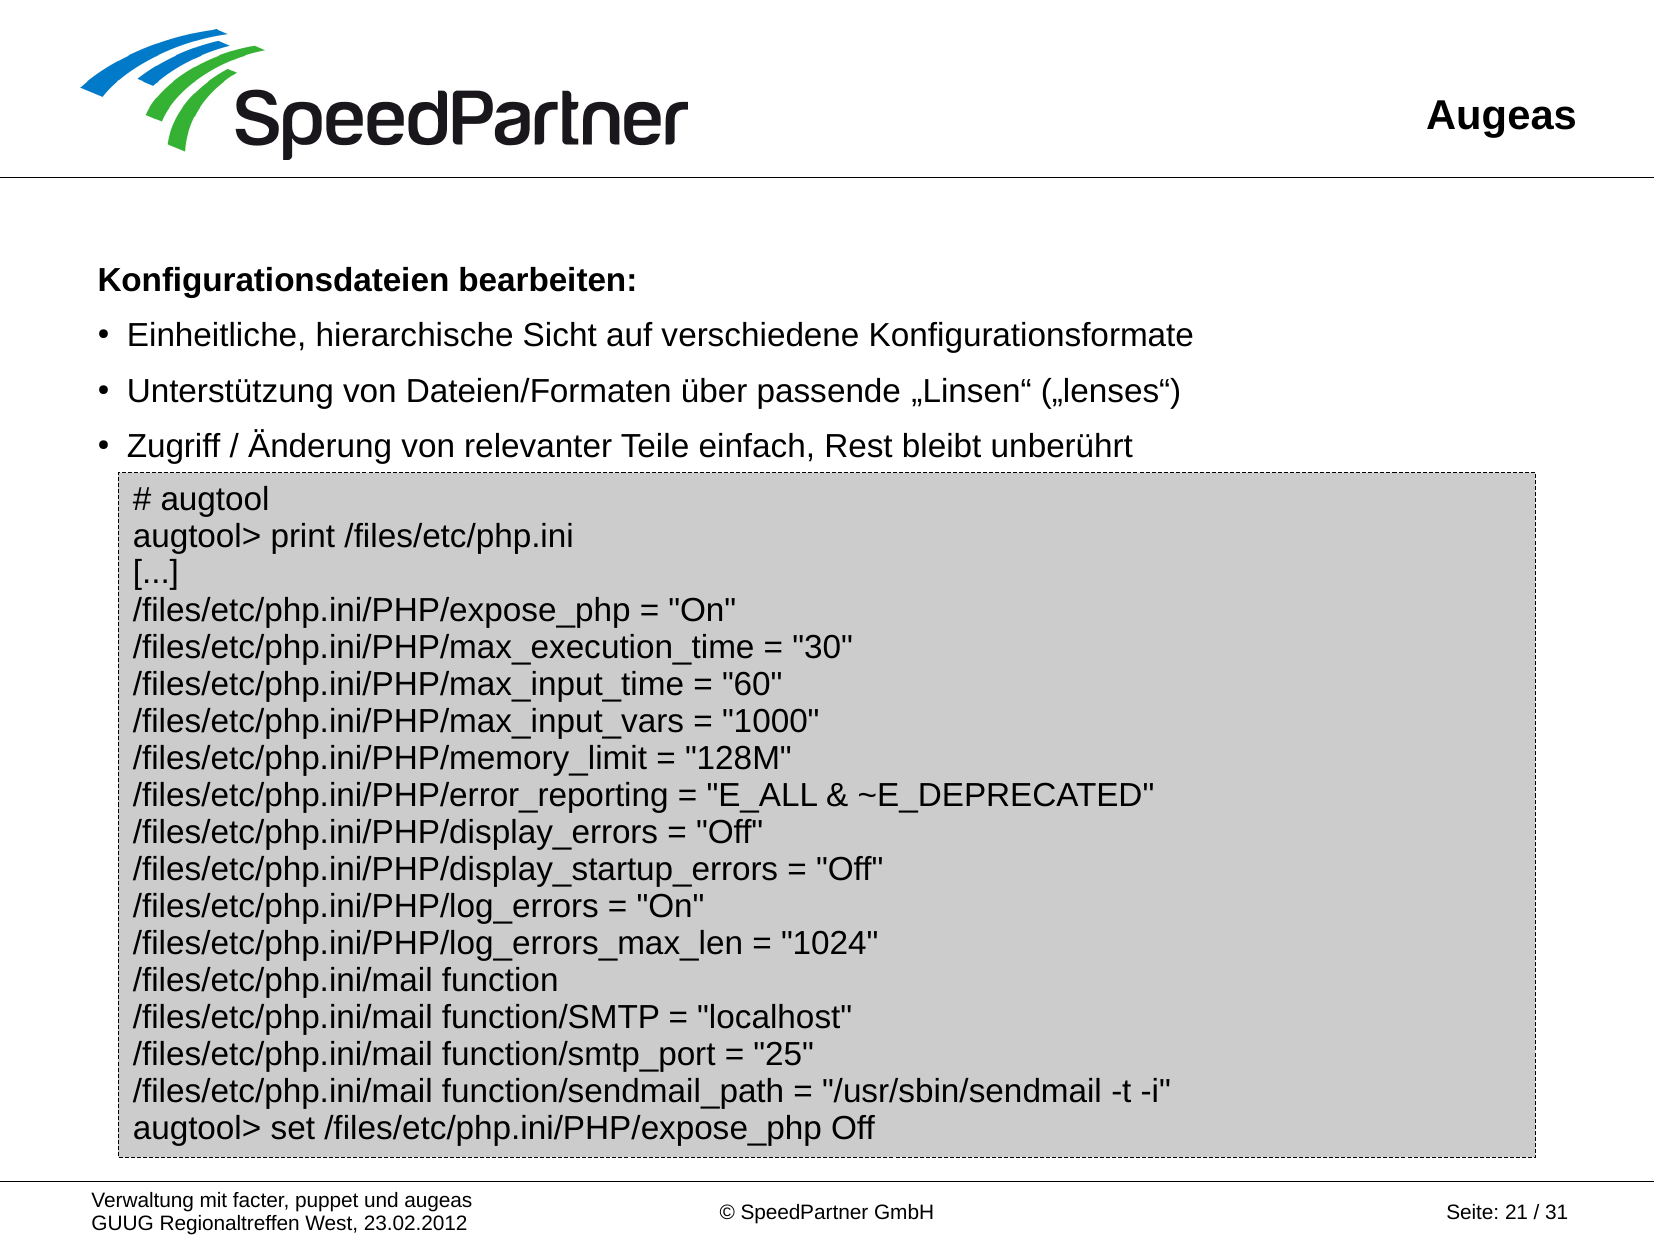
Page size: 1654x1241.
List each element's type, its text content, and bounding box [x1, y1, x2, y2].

text_box # augtool augtool> print /files/etc/php.ini [...] /files/etc/php.ini/PHP/expose_php = "On" /files/etc/php.ini/PHP/max_execution_time = "30" /files/etc/php.ini/PHP/max_input_time = "60" /files/etc/php.ini/PHP/max_input_vars = "1000" /files/etc/php.ini/PHP/memory_limit = "128M" /files/etc/php.ini/PHP/error_reporting = "E_ALL & ~E_DEPRECATED" /files/etc/php.ini/PHP/display_errors = "Off" /files/etc/php.ini/PHP/display_startup_errors = "Off" /files/etc/php.ini/PHP/log_errors = "On" /files/etc/php.ini/PHP/log_errors_max_len = "1024" /files/etc/php.ini/mail function /files/etc/php.ini/mail function/SMTP = "localhost" /files/etc/php.ini/mail function/smtp_port = "25" /files/etc/php.ini/mail function/sendmail_path = "/usr/sbin/sendmail -t -i" augtool> set /files/etc/php.ini/PHP/expose_php Off [118, 472, 1536, 1158]
title Augeas [590, 70, 1577, 160]
picture [80, 29, 688, 160]
text_box Konfigurationsdateien bearbeiten: Einheitliche, hierarchische Sicht auf verschiedene Konfigurationsformate Unterstützung von Dateien/Formaten über passende „Linsen“ („lenses“) Zugriff / Änderung von relevanter Teile einfach, Rest bleibt unberührt [82, 253, 1565, 1177]
